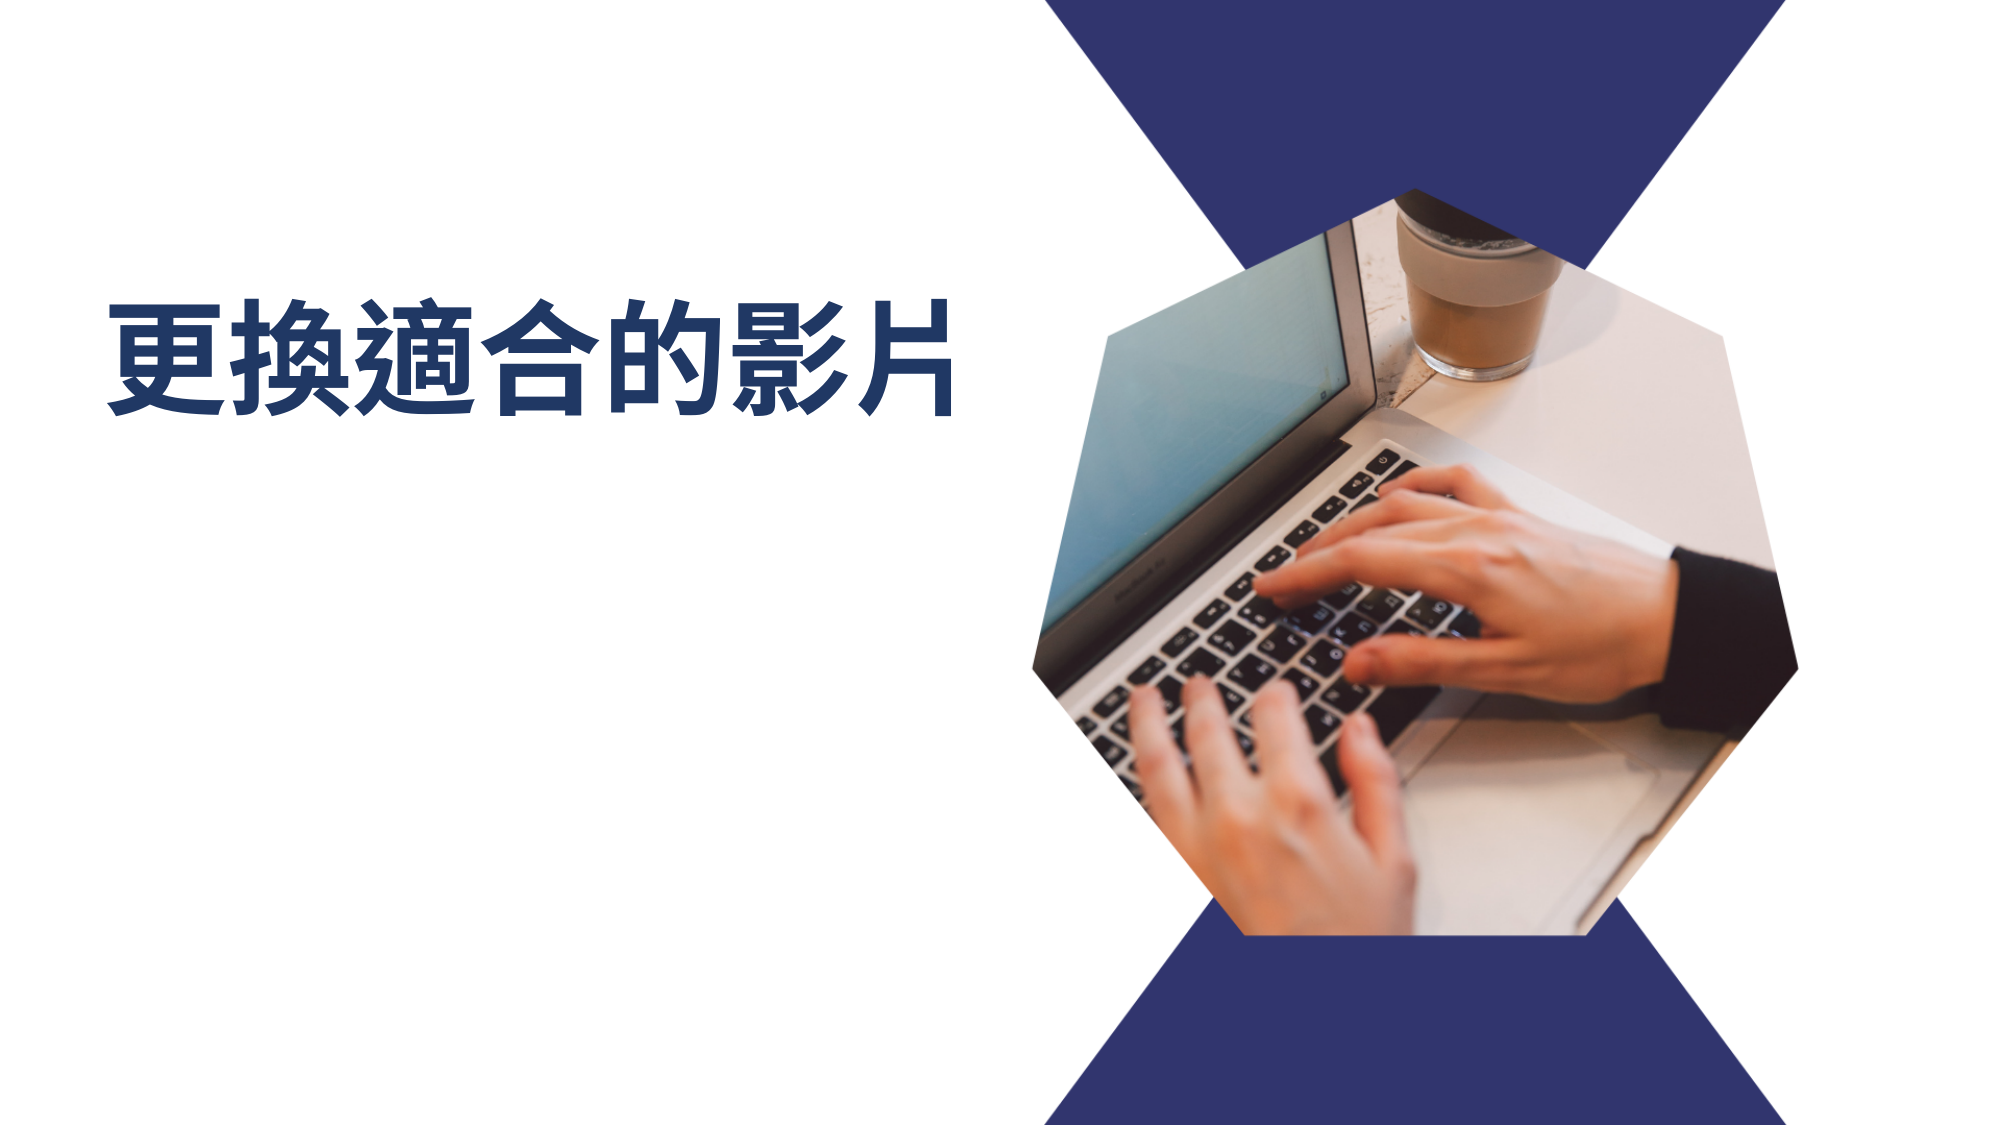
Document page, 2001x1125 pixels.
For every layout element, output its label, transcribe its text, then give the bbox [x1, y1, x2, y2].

picture [0, 0, 2001, 1125]
title 更換適合的影片 [87, 86, 1053, 441]
